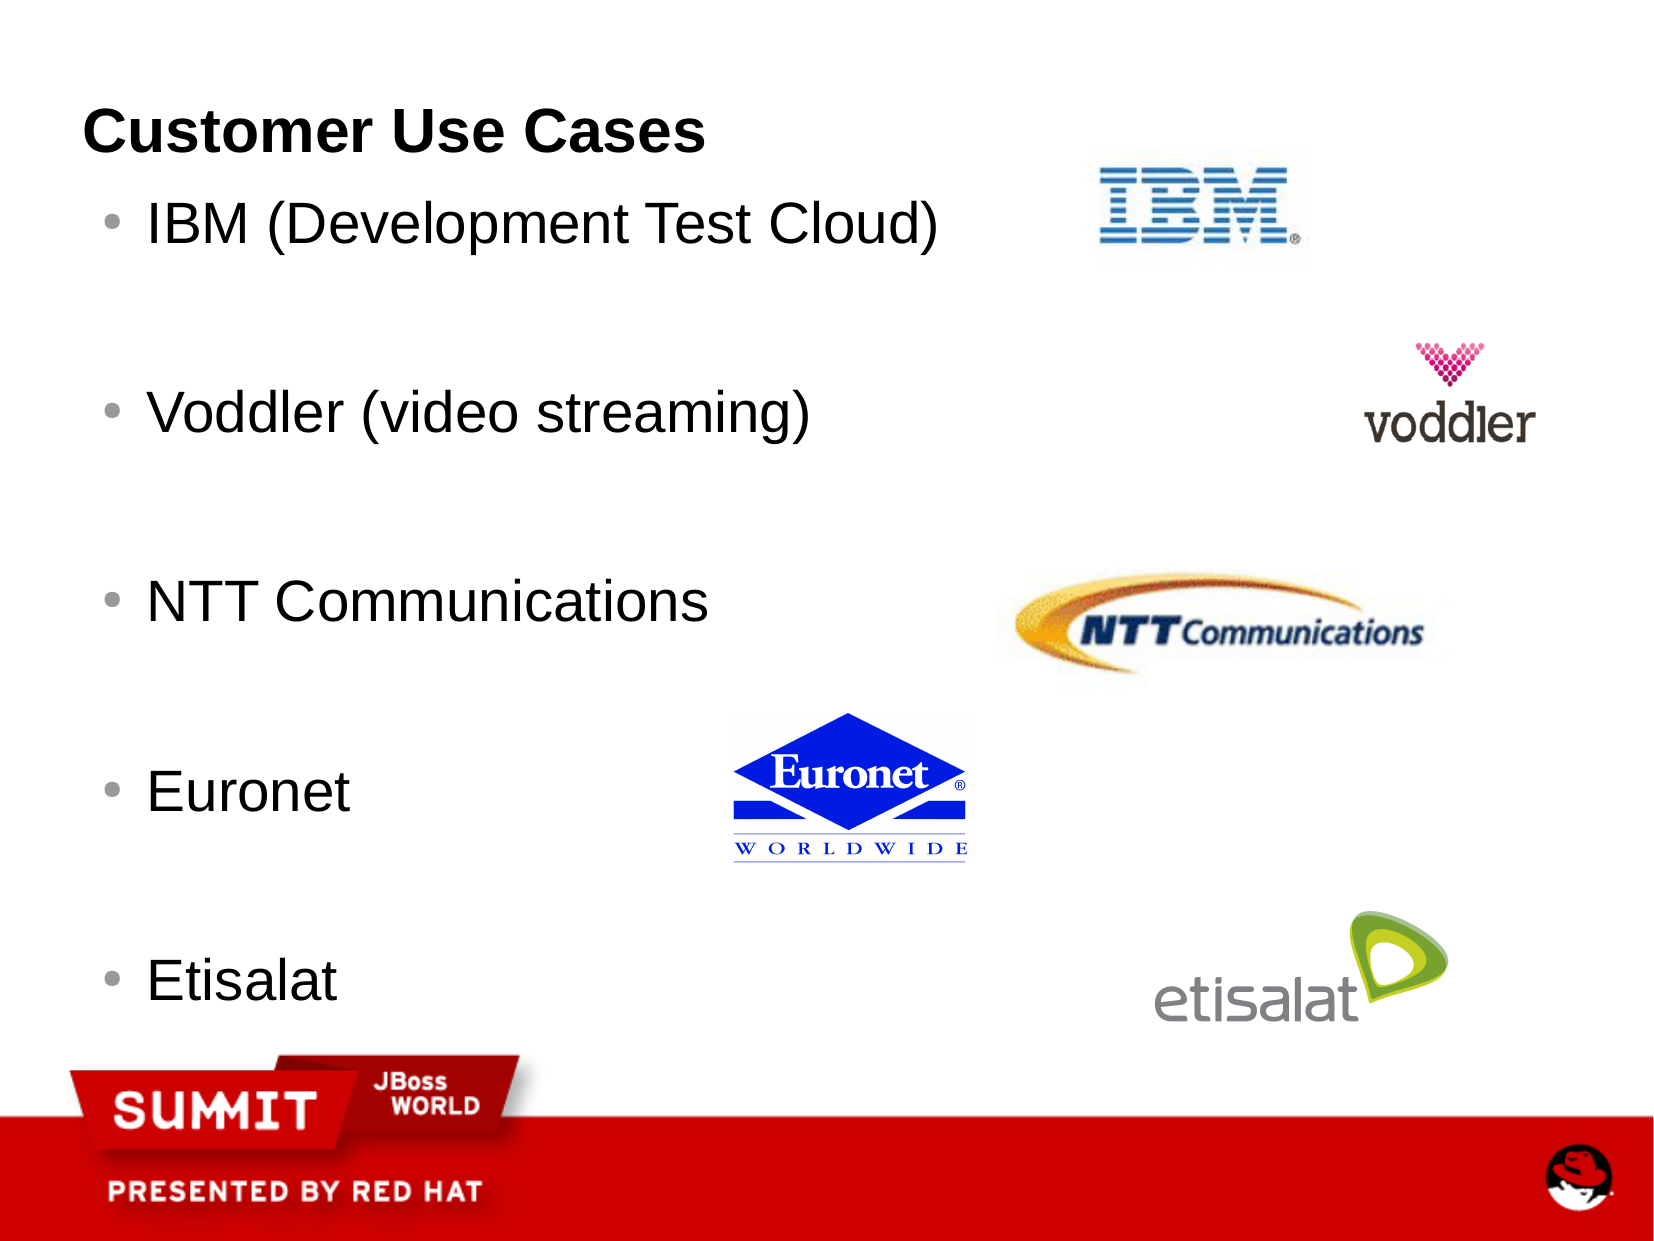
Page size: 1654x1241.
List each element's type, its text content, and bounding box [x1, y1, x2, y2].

picture [1087, 149, 1309, 267]
picture [728, 524, 1472, 863]
list IBM (Development Test Cloud) Voddler (video streaming) NTT Communications Euronet Etisalat [86, 191, 1576, 1011]
title Customer Use Cases [82, 45, 1571, 218]
picture [0, 899, 1654, 1241]
picture [1361, 339, 1538, 451]
